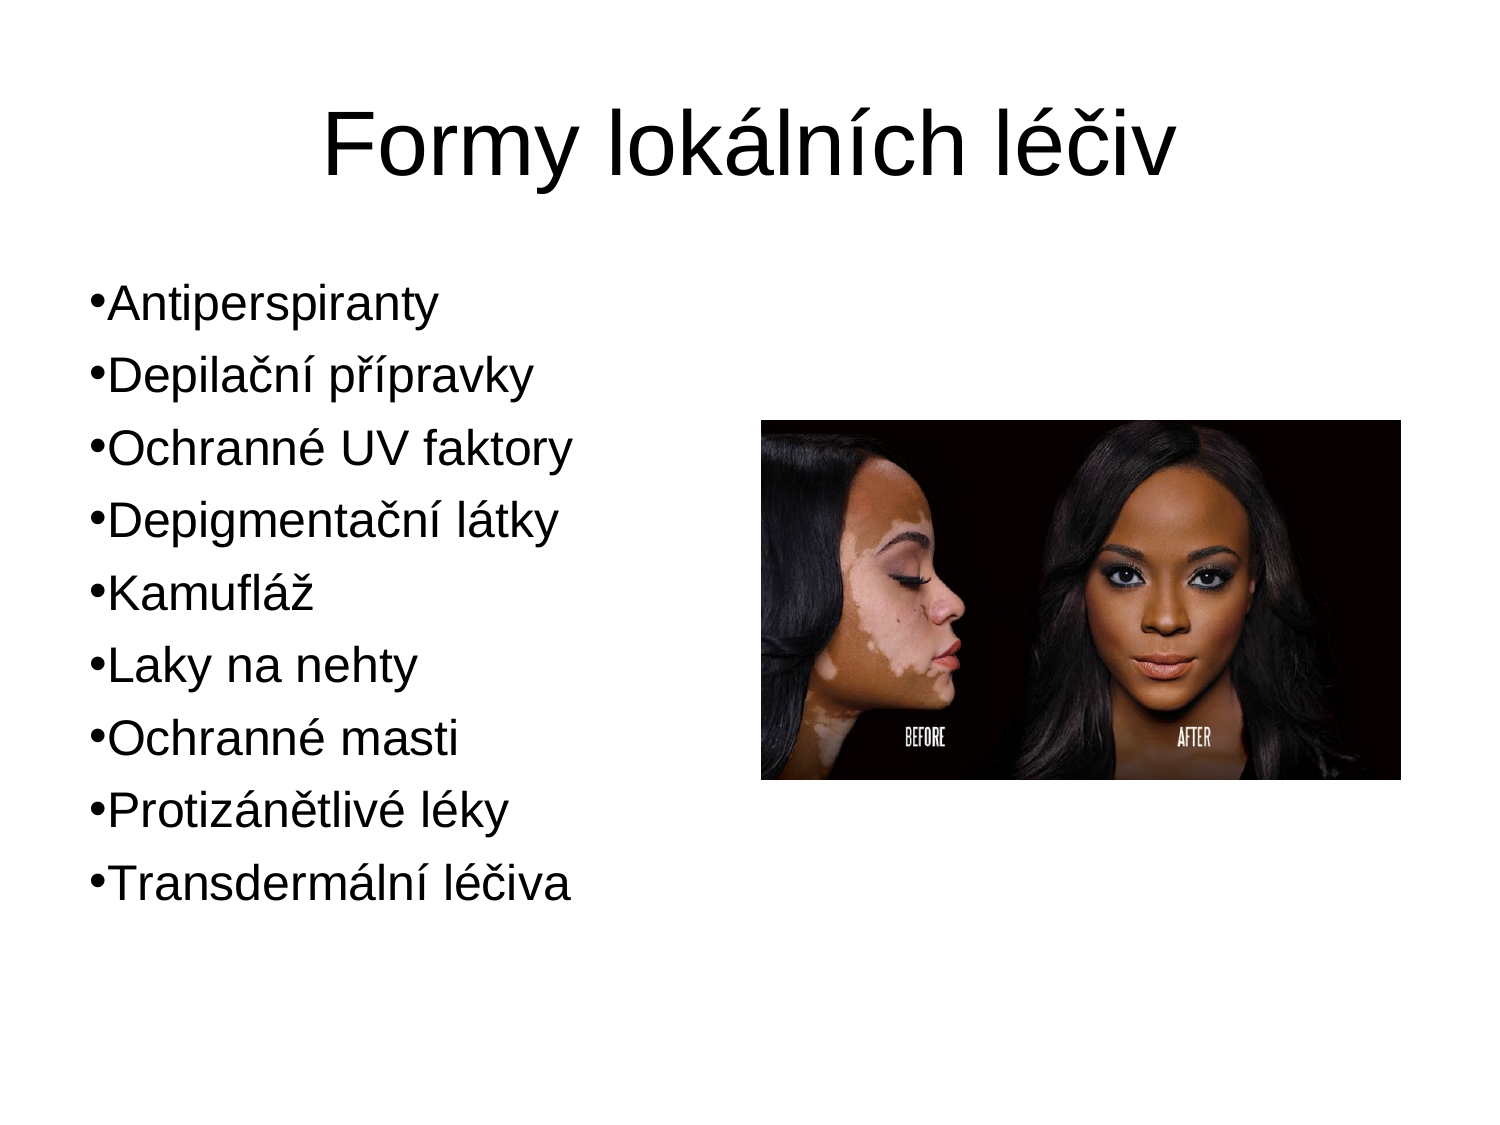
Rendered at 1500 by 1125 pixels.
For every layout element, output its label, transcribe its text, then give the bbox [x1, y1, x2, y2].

picture [761, 420, 1401, 780]
title Formy lokálních léčiv [75, 45, 1426, 233]
list Antiperspiranty Depilační přípravky Ochranné UV faktory Depigmentační látky Kamufláž Laky na nehty Ochranné masti Protizánětlivé léky Transdermální léčiva [75, 262, 738, 1005]
